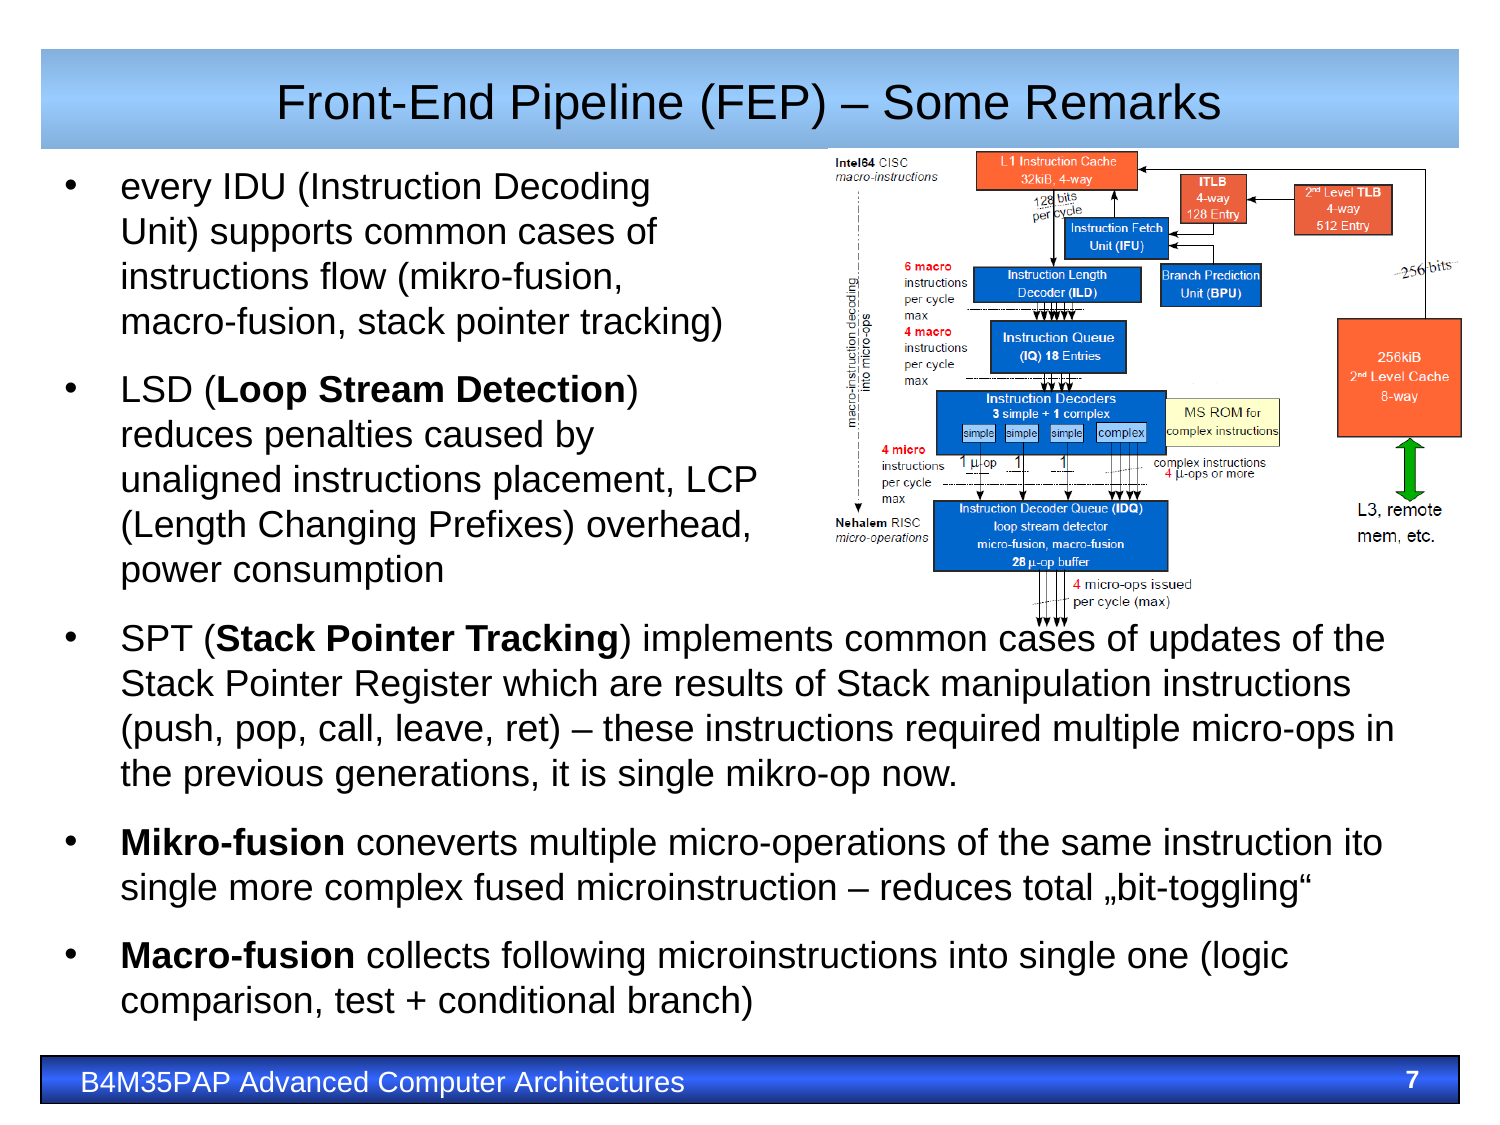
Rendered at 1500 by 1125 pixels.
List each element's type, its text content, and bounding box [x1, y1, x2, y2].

title Front-End Pipeline (FEP) – Some Remarks [41, 49, 1459, 149]
picture [828, 148, 1478, 631]
text_box every IDU (Instruction Decoding Unit) supports common cases of instructions flow (mikro-fusion, macro-fusion, stack pointer tracking) LSD (Loop Stream Detection) reduces penalties caused by unaligned instructions placement, LCP (Length Changing Prefixes) overhead, power consumption SPT (Stack Pointer Tracking) implements common cases of updates of the Stack Pointer Register which are results of Stack manipulation instructions (push, pop, call, leave, ret) – these instructions required multiple micro-ops in the previous generations, it is single mikro-op now. Mikro-fusion coneverts multiple micro-operations of the same instruction ito single more complex fused microinstruction – reduces total „bit-toggling“ Macro-fusion collects following microinstructions into single one (logic comparison, test + conditional branch) [49, 154, 1444, 982]
